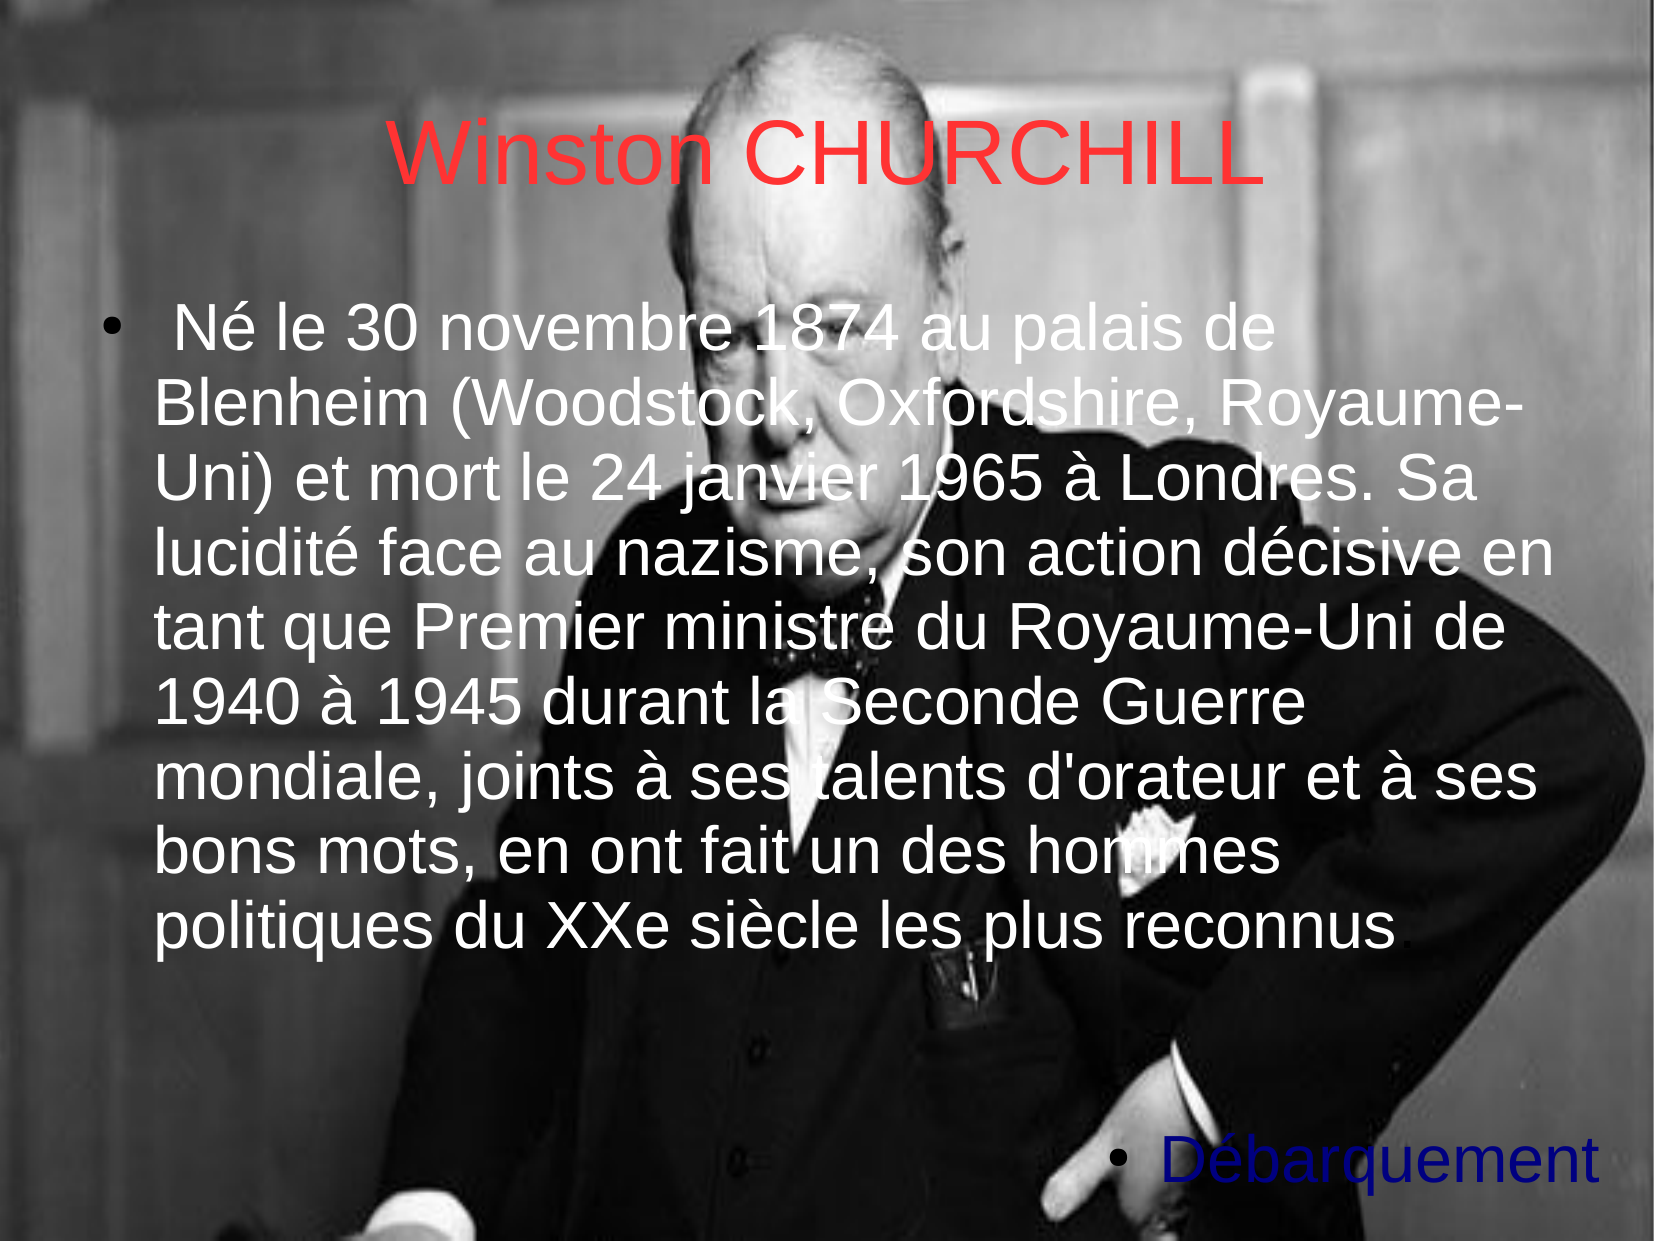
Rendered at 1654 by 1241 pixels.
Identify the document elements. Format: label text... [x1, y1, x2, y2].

picture [0, 0, 1654, 1241]
text_box Débarquement [1088, 1122, 1630, 1197]
title Winston CHURCHILL [82, 49, 1571, 257]
list Né le 30 novembre 1874 au palais de Blenheim (Woodstock, Oxfordshire, Royaume-Uni) et mort le 24 janvier 1965 à Londres. Sa lucidité face au nazisme, son action décisive en tant que Premier ministre du Royaume-Uni de 1940 à 1945 durant la Seconde Guerre mondiale, joints à ses talents d'orateur et à ses bons mots, en ont fait un des hommes politiques du XXe siècle les plus reconnus. [82, 290, 1571, 1010]
